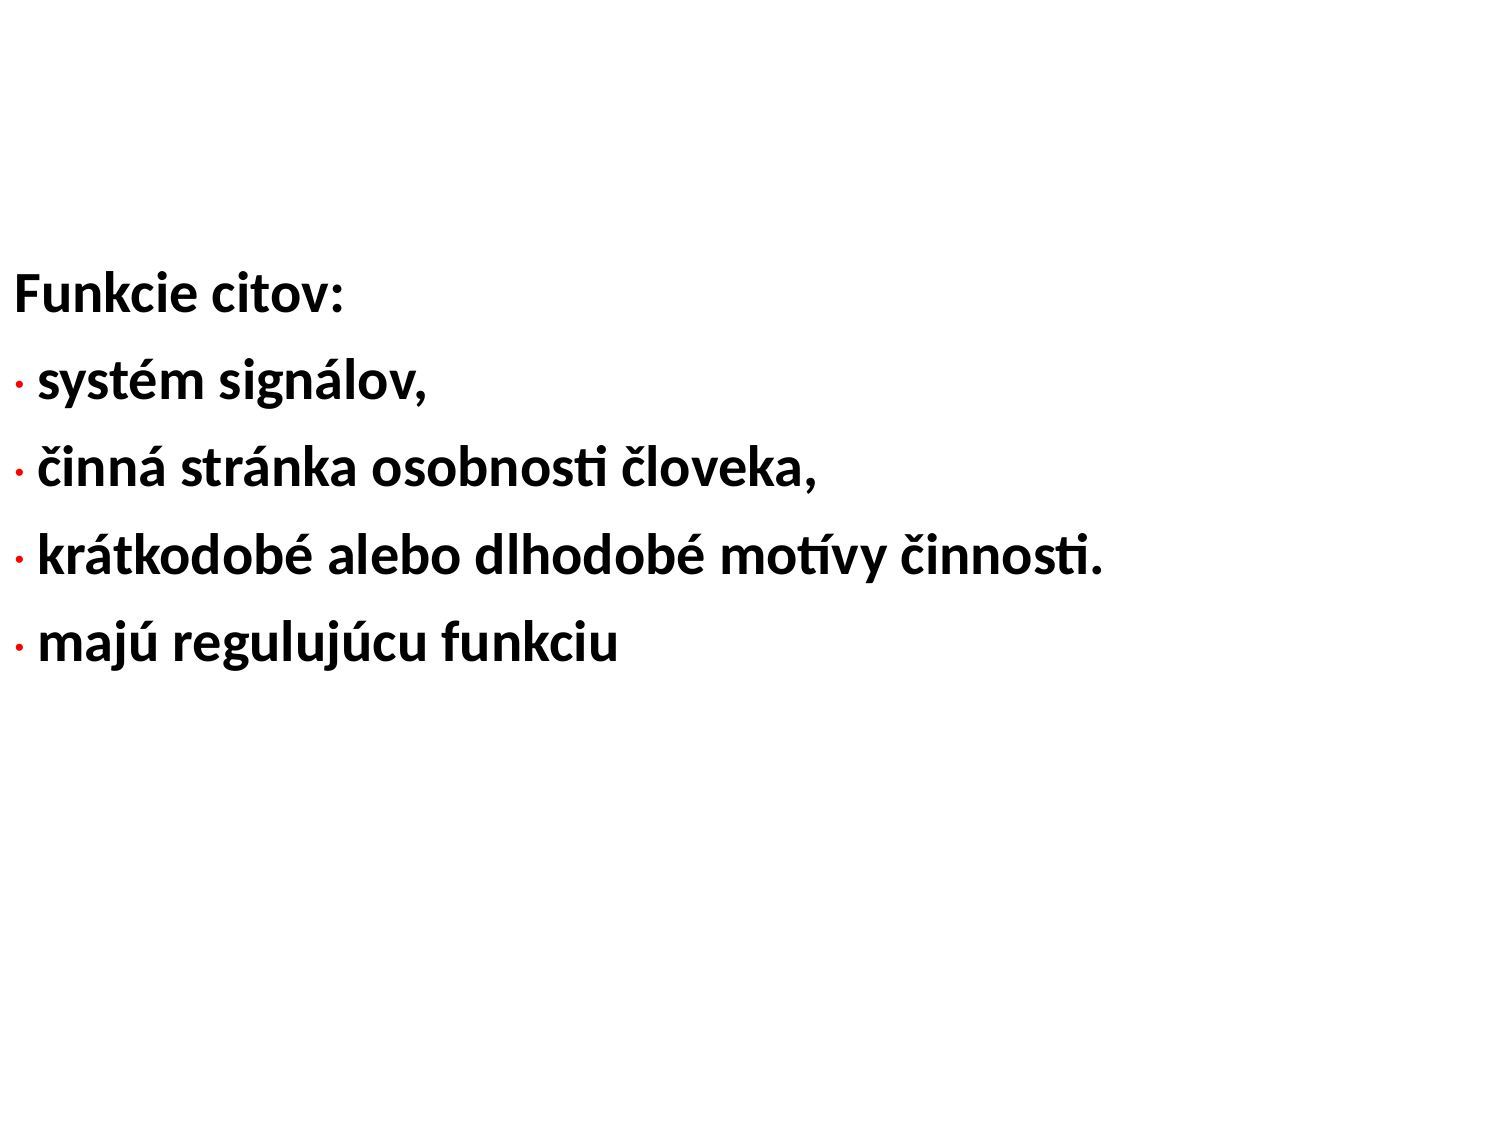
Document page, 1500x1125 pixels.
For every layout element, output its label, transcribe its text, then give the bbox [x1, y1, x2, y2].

text_box Funkcie citov: systém signálov, činná stránka osobnosti človeka, krátkodobé alebo dlhodobé motívy činnosti. majú regulujúcu funkciu [0, 231, 1446, 810]
